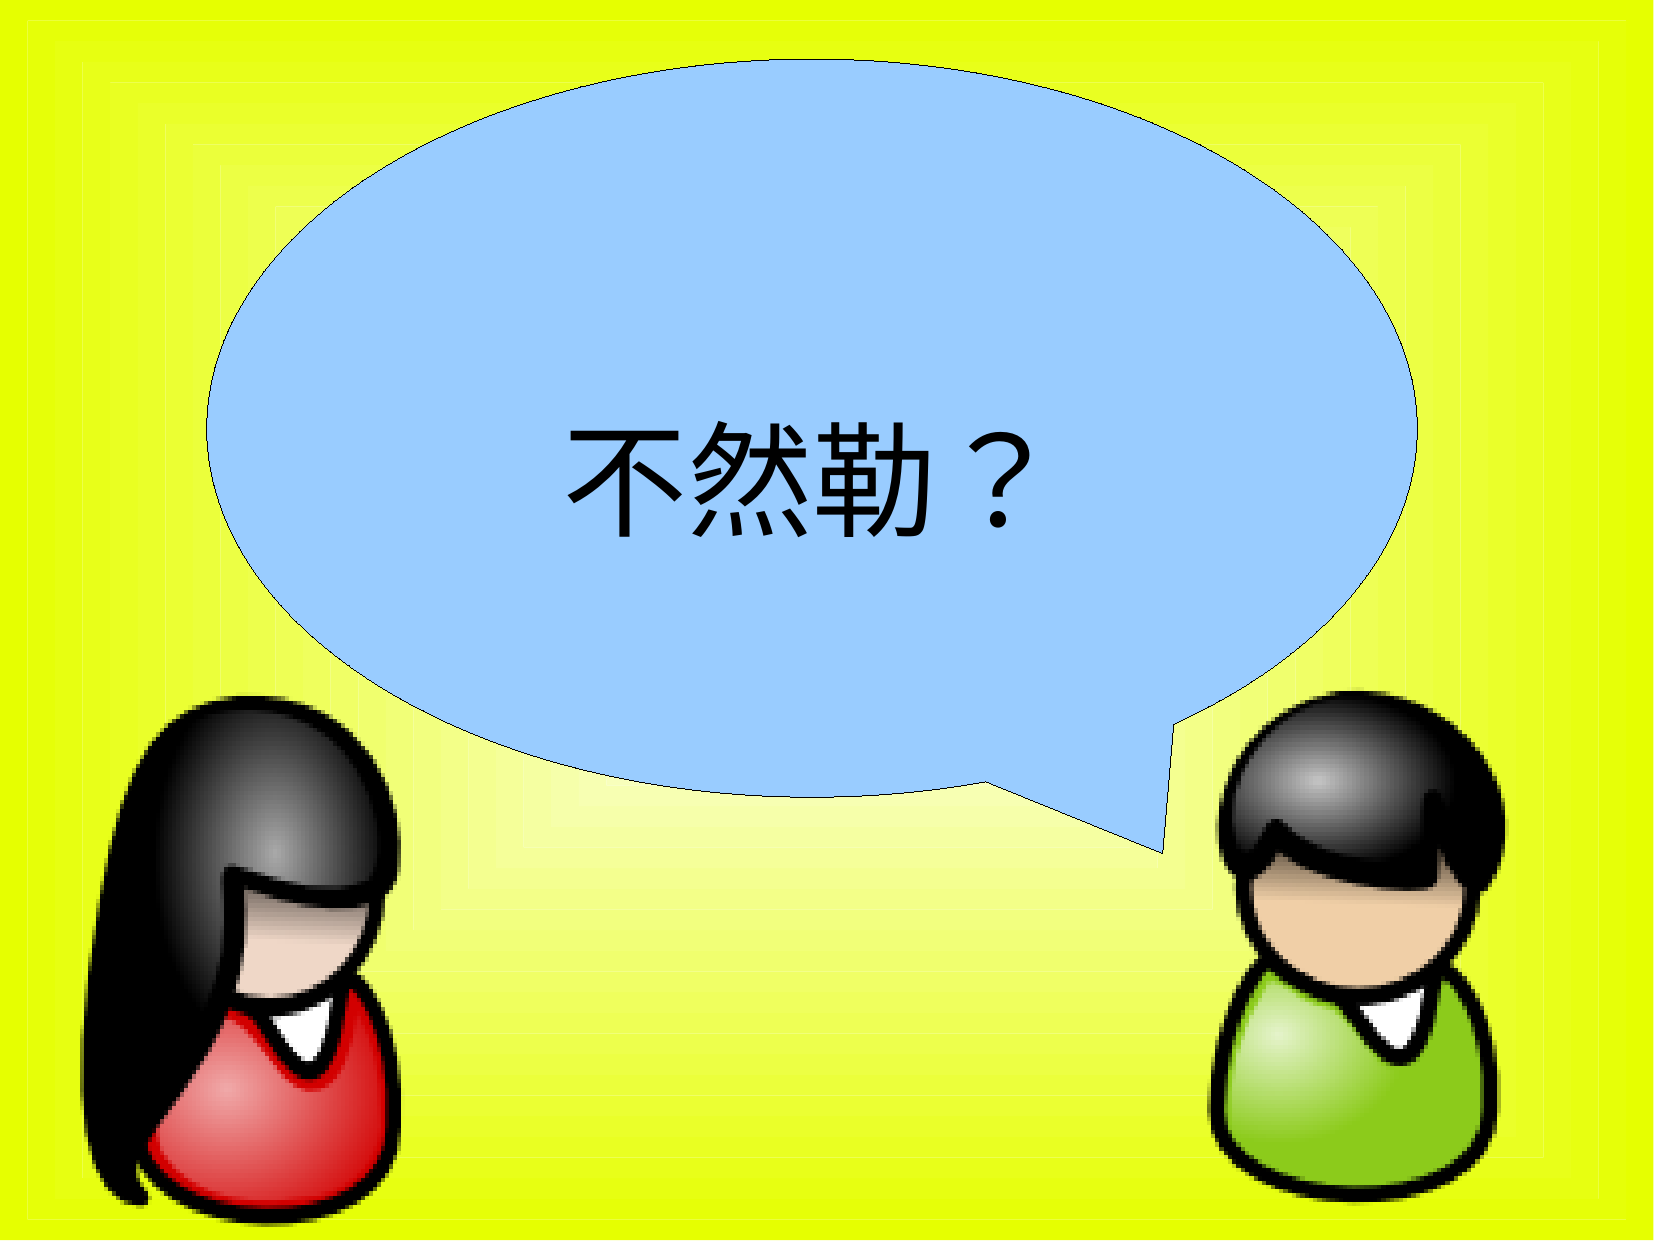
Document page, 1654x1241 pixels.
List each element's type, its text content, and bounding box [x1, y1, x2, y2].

picture [1092, 679, 1625, 1211]
text_box 不然勒？ [206, 59, 1418, 854]
picture [0, 679, 502, 1241]
